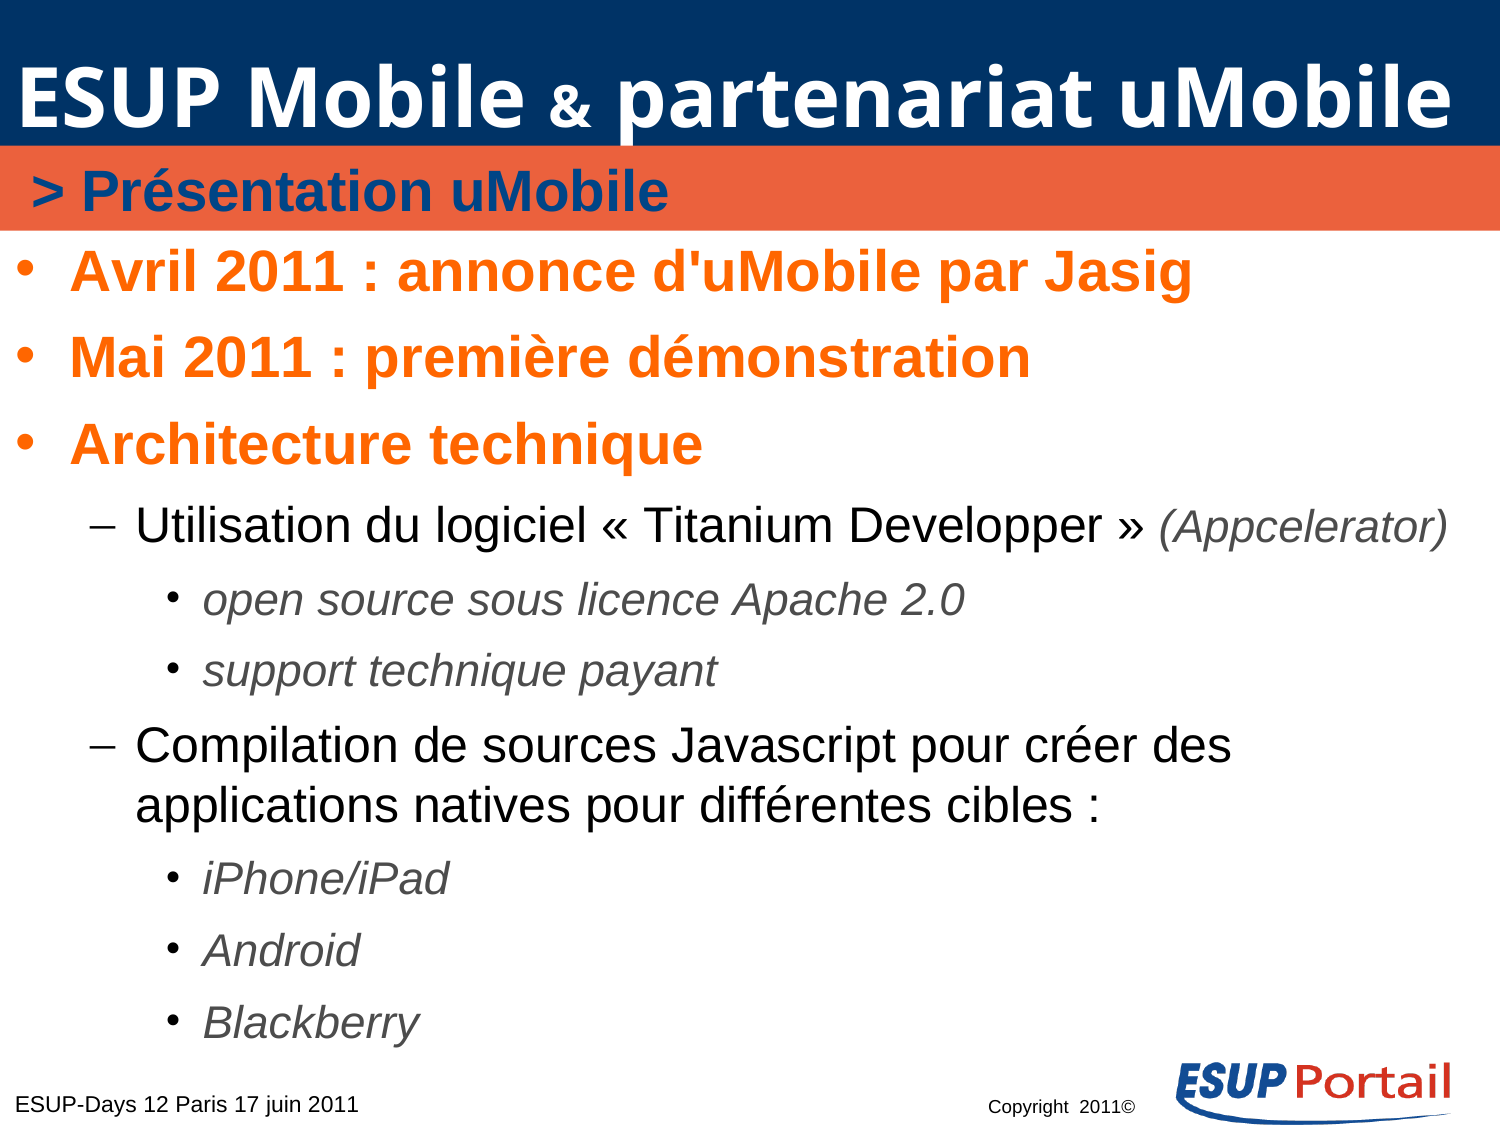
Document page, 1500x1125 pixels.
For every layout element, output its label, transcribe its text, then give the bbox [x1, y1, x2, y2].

text_box Avril 2011 : annonce d'uMobile par Jasig Mai 2011 : première démonstration Architecture technique Utilisation du logiciel « Titanium Developper » (Appcelerator) open source sous licence Apache 2.0 support technique payant Compilation de sources Javascript pour créer des applications natives pour différentes cibles : iPhone/iPad Android Blackberry [0, 231, 1500, 1074]
text_box ESUP-Days 12 Paris 17 juin 2011 [0, 1074, 632, 1125]
text_box > Présentation uMobile [0, 145, 1500, 231]
text_box ESUP Mobile & partenariat uMobile [0, 0, 1500, 145]
picture [1175, 1074, 1451, 1125]
